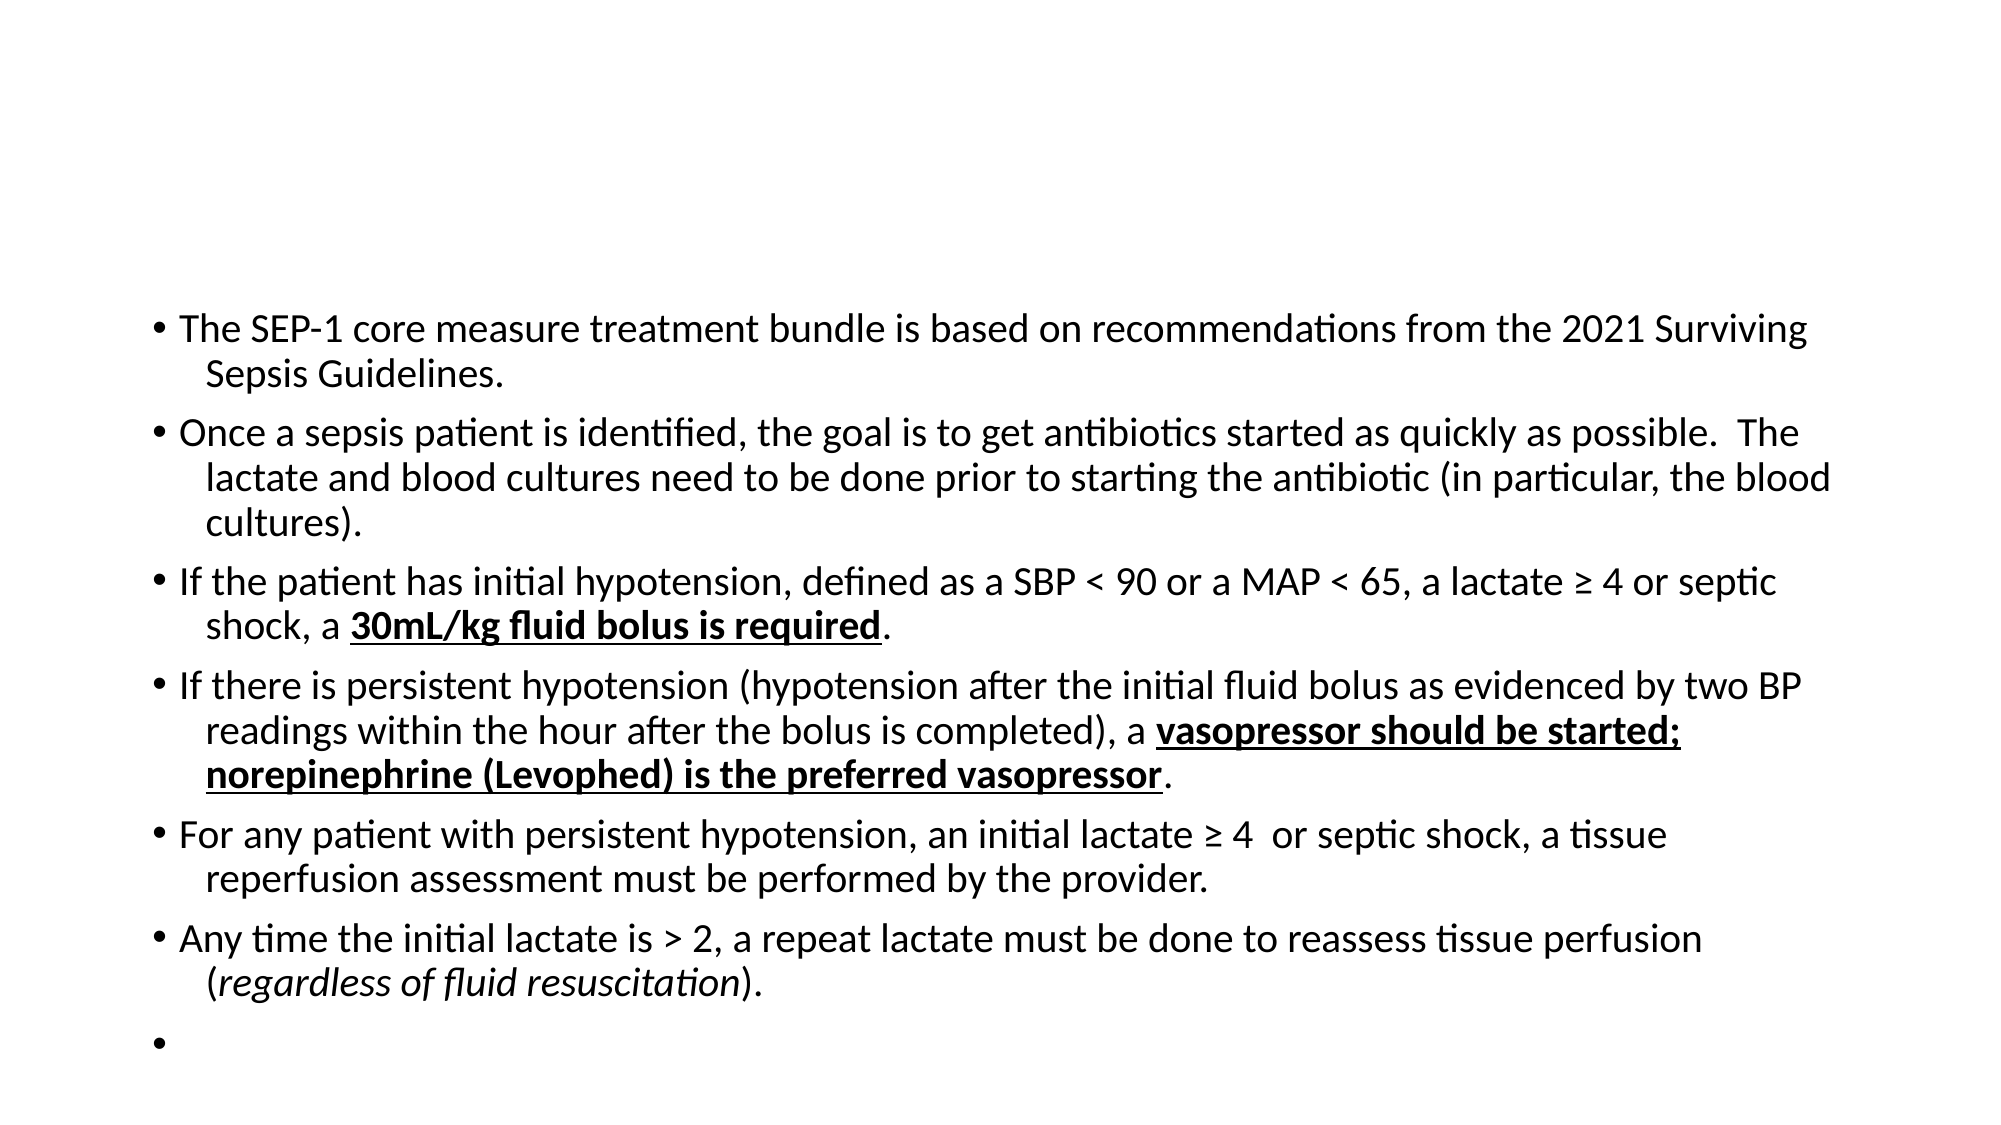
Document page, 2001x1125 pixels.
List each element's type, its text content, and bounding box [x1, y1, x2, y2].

list The SEP-1 core measure treatment bundle is based on recommendations from the 2021 Surviving Sepsis Guidelines. Once a sepsis patient is identified, the goal is to get antibiotics started as quickly as possible. The lactate and blood cultures need to be done prior to starting the antibiotic (in particular, the blood cultures). If the patient has initial hypotension, defined as a SBP < 90 or a MAP < 65, a lactate ≥ 4 or septic shock, a 30mL/kg fluid bolus is required. If there is persistent hypotension (hypotension after the initial fluid bolus as evidenced by two BP readings within the hour after the bolus is completed), a vasopressor should be started; norepinephrine (Levophed) is the preferred vasopressor. For any patient with persistent hypotension, an initial lactate ≥ 4 or septic shock, a tissue reperfusion assessment must be performed by the provider. Any time the initial lactate is > 2, a repeat lactate must be done to reassess tissue perfusion (regardless of fluid resuscitation). [137, 299, 1863, 1014]
